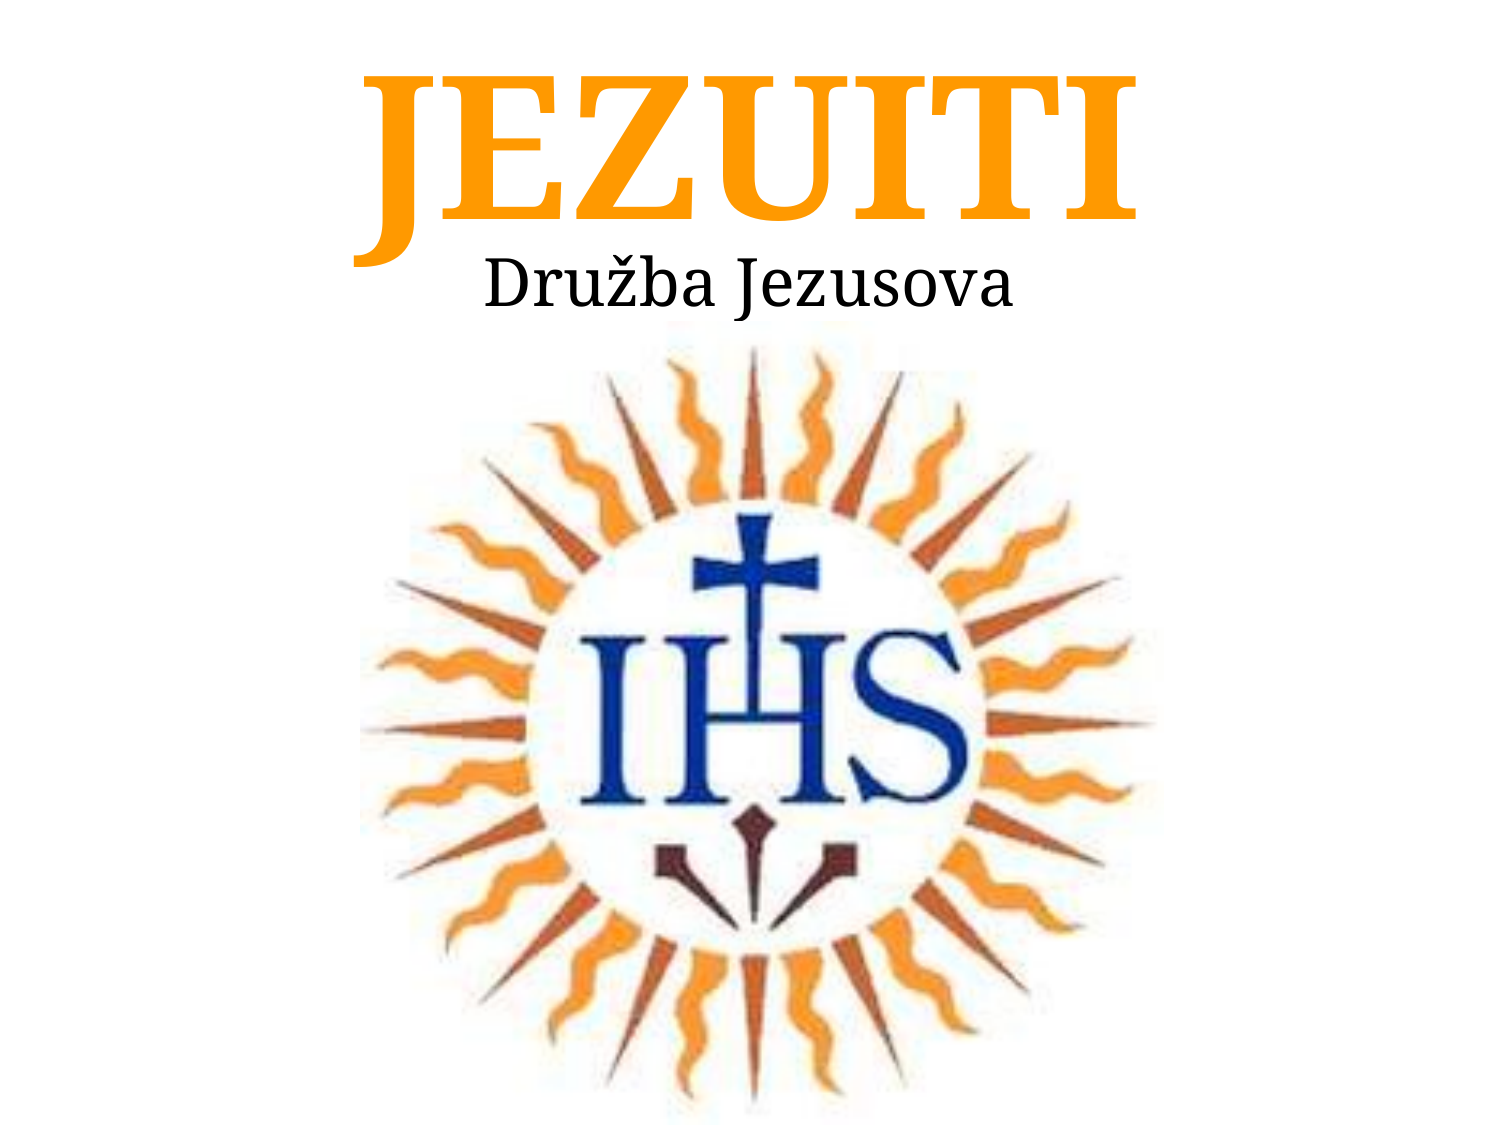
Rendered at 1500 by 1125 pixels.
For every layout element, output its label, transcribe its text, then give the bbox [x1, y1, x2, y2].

picture [360, 321, 1164, 1125]
title JEZUITI [0, 19, 1500, 231]
subtitle Družba Jezusova [0, 231, 1500, 334]
